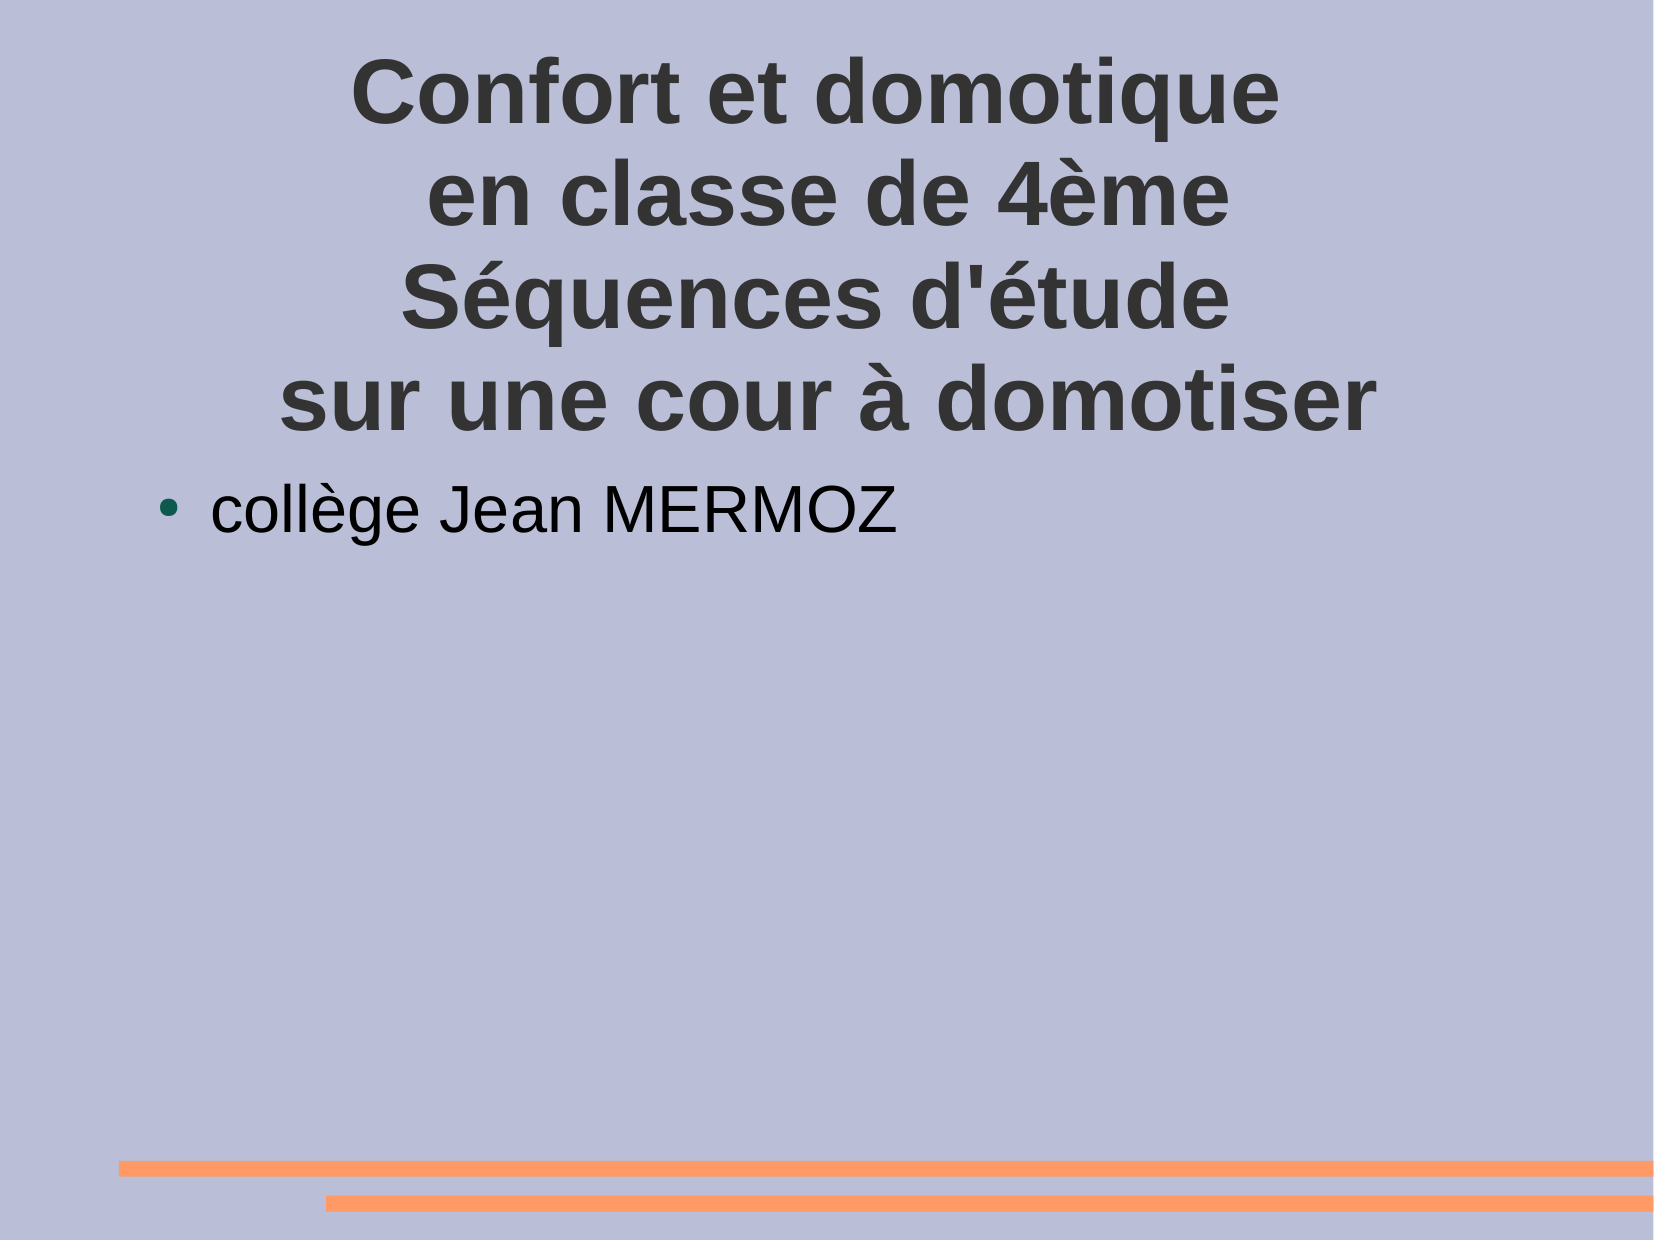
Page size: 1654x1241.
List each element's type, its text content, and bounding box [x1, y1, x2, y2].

list collège Jean MERMOZ [121, 472, 1561, 1132]
title Confort et domotique en classe de 4ème Séquences d'étude sur une cour à domotiser [123, 40, 1536, 451]
